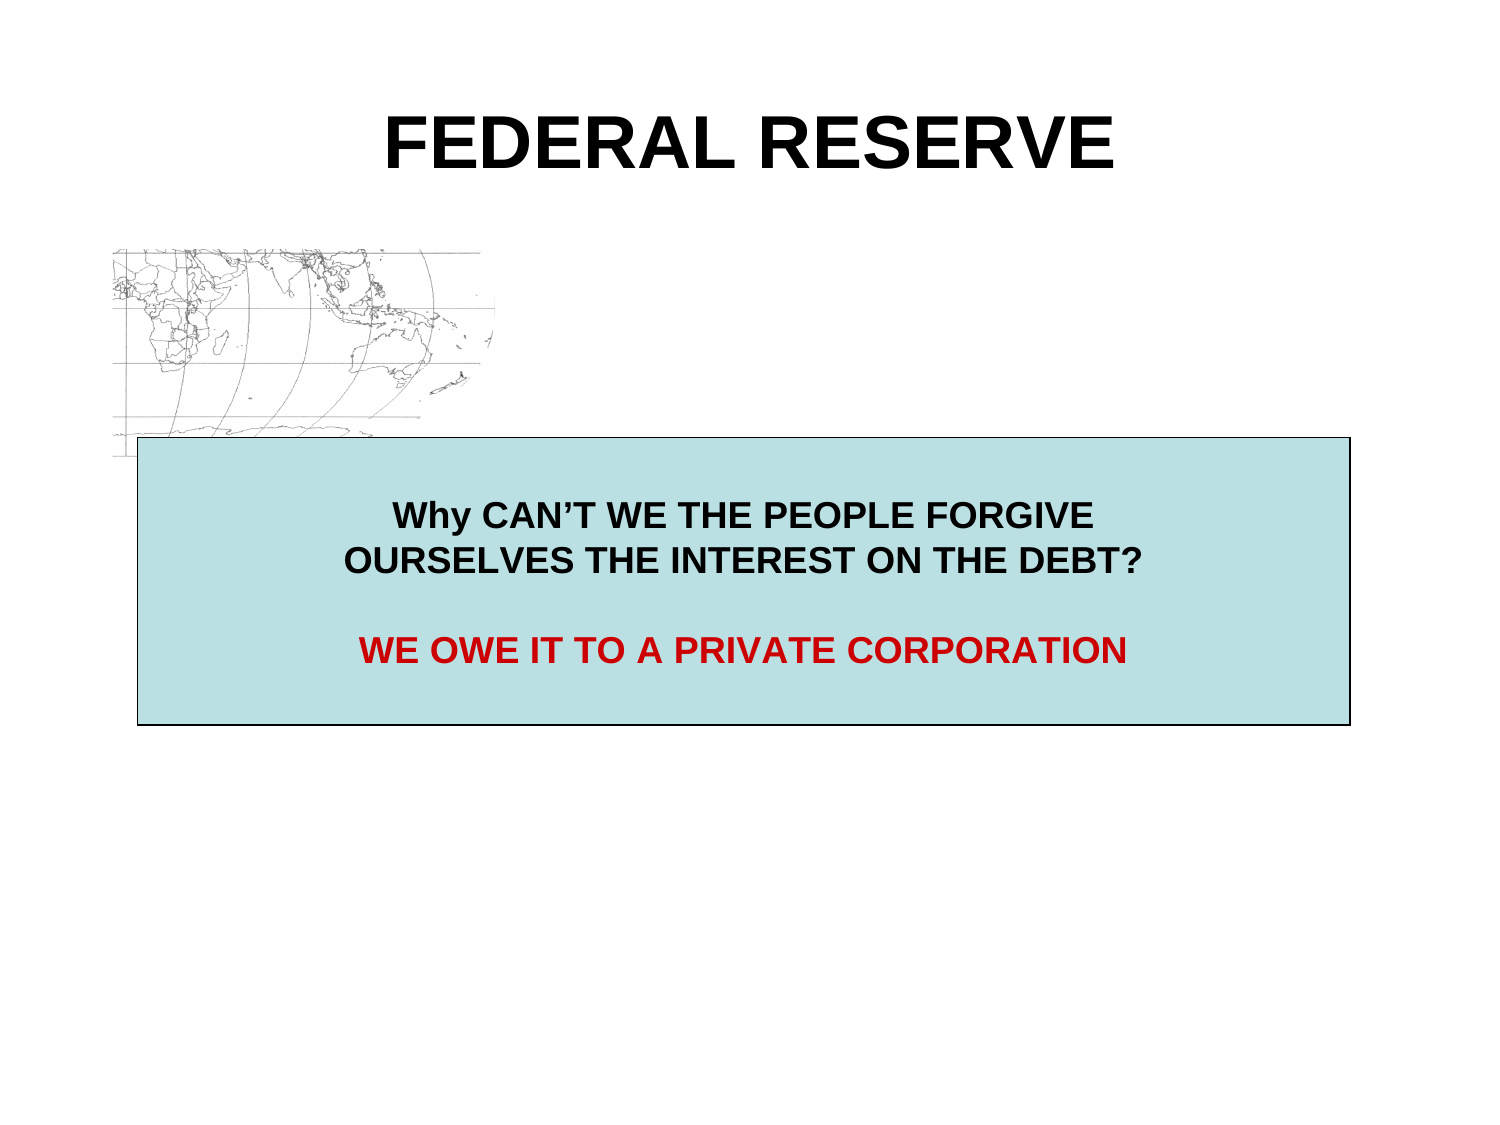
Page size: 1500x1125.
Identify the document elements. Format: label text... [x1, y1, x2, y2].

text_box Why CAN’T WE THE PEOPLE FORGIVE OURSELVES THE INTEREST ON THE DEBT? WE OWE IT TO A PRIVATE CORPORATION [137, 437, 1351, 725]
title FEDERAL RESERVE [75, 45, 1426, 233]
picture [112, 249, 1304, 901]
